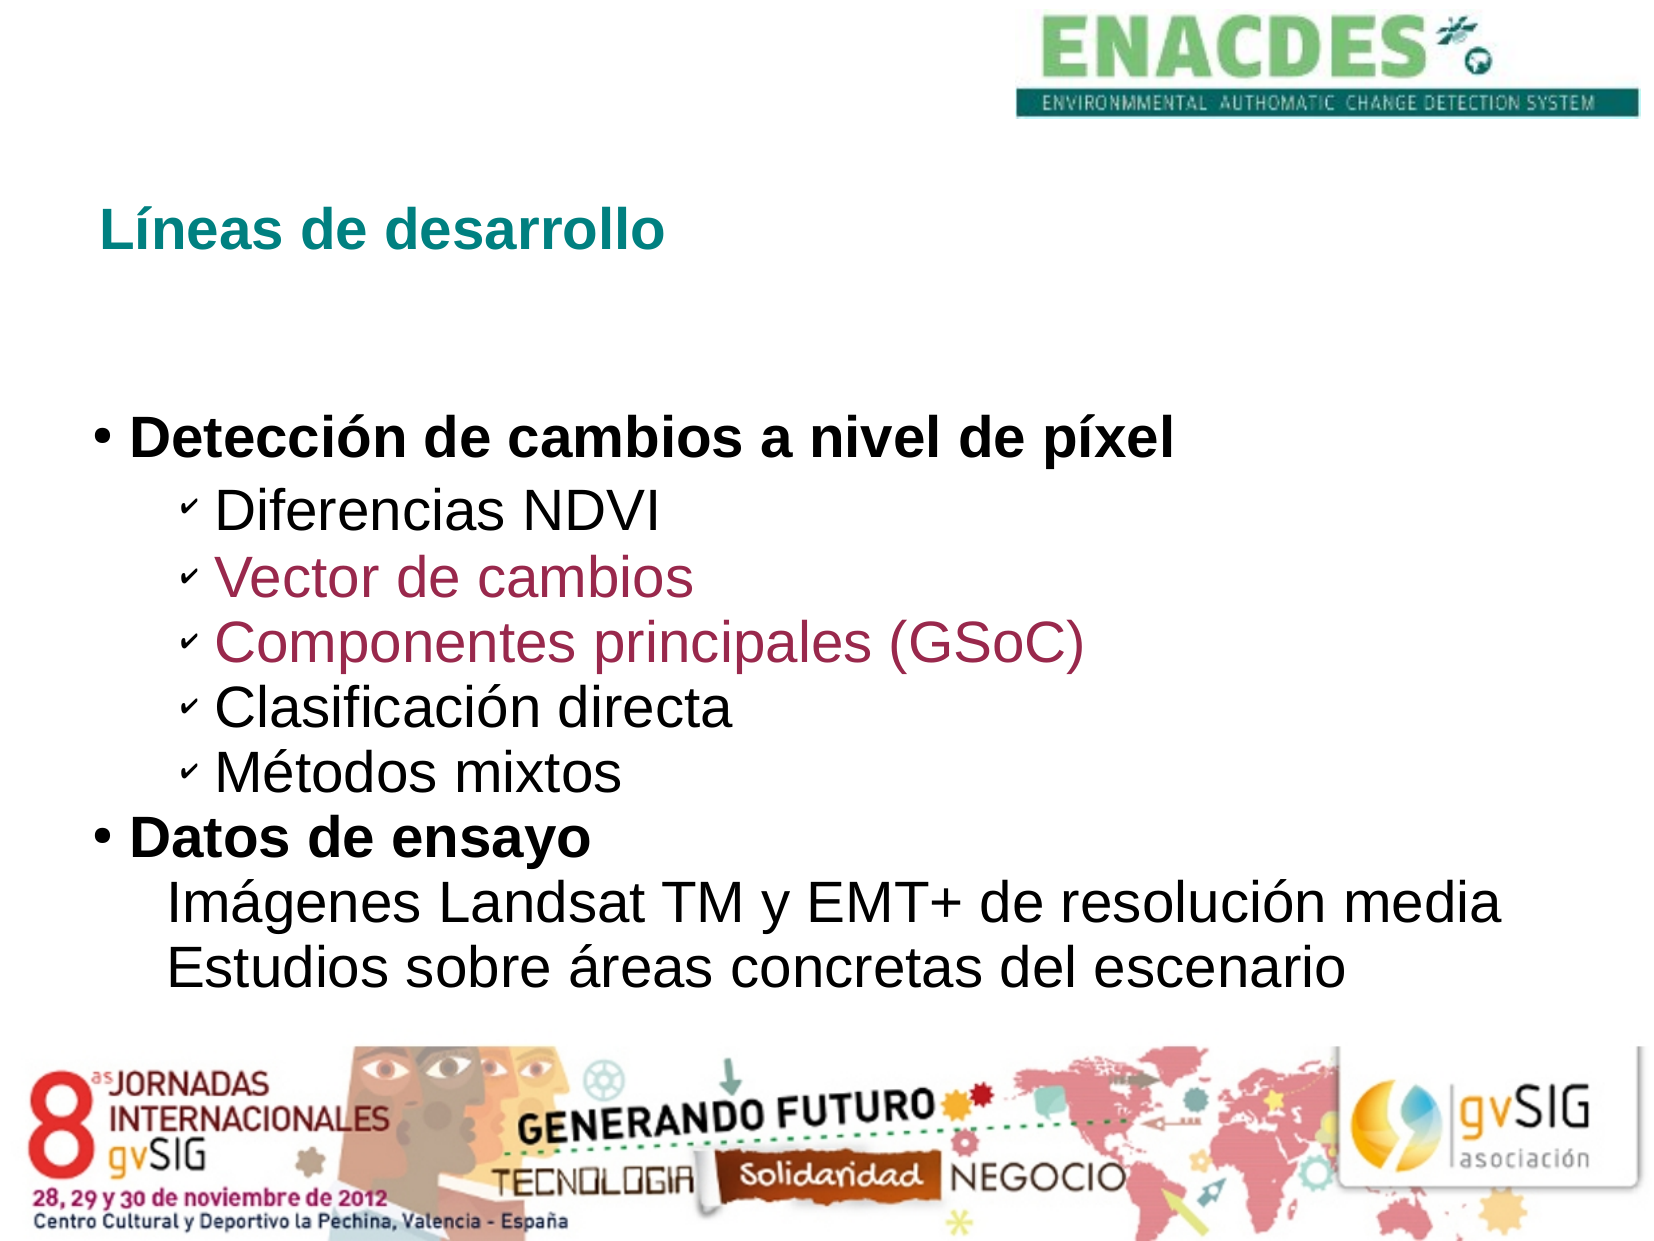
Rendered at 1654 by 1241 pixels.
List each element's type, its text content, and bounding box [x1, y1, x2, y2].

text_box Líneas de desarrollo [84, 188, 579, 279]
picture [579, 223, 587, 244]
picture [0, 0, 1654, 1241]
subtitle Detección de cambios a nivel de píxel Diferencias NDVI Vector de cambios Componentes principales (GSoC) Clasificación directa Métodos mixtos Datos de ensayo Imágenes Landsat TM y EMT+ de resolución media Estudios sobre áreas concretas del escenario [92, 271, 1548, 1241]
